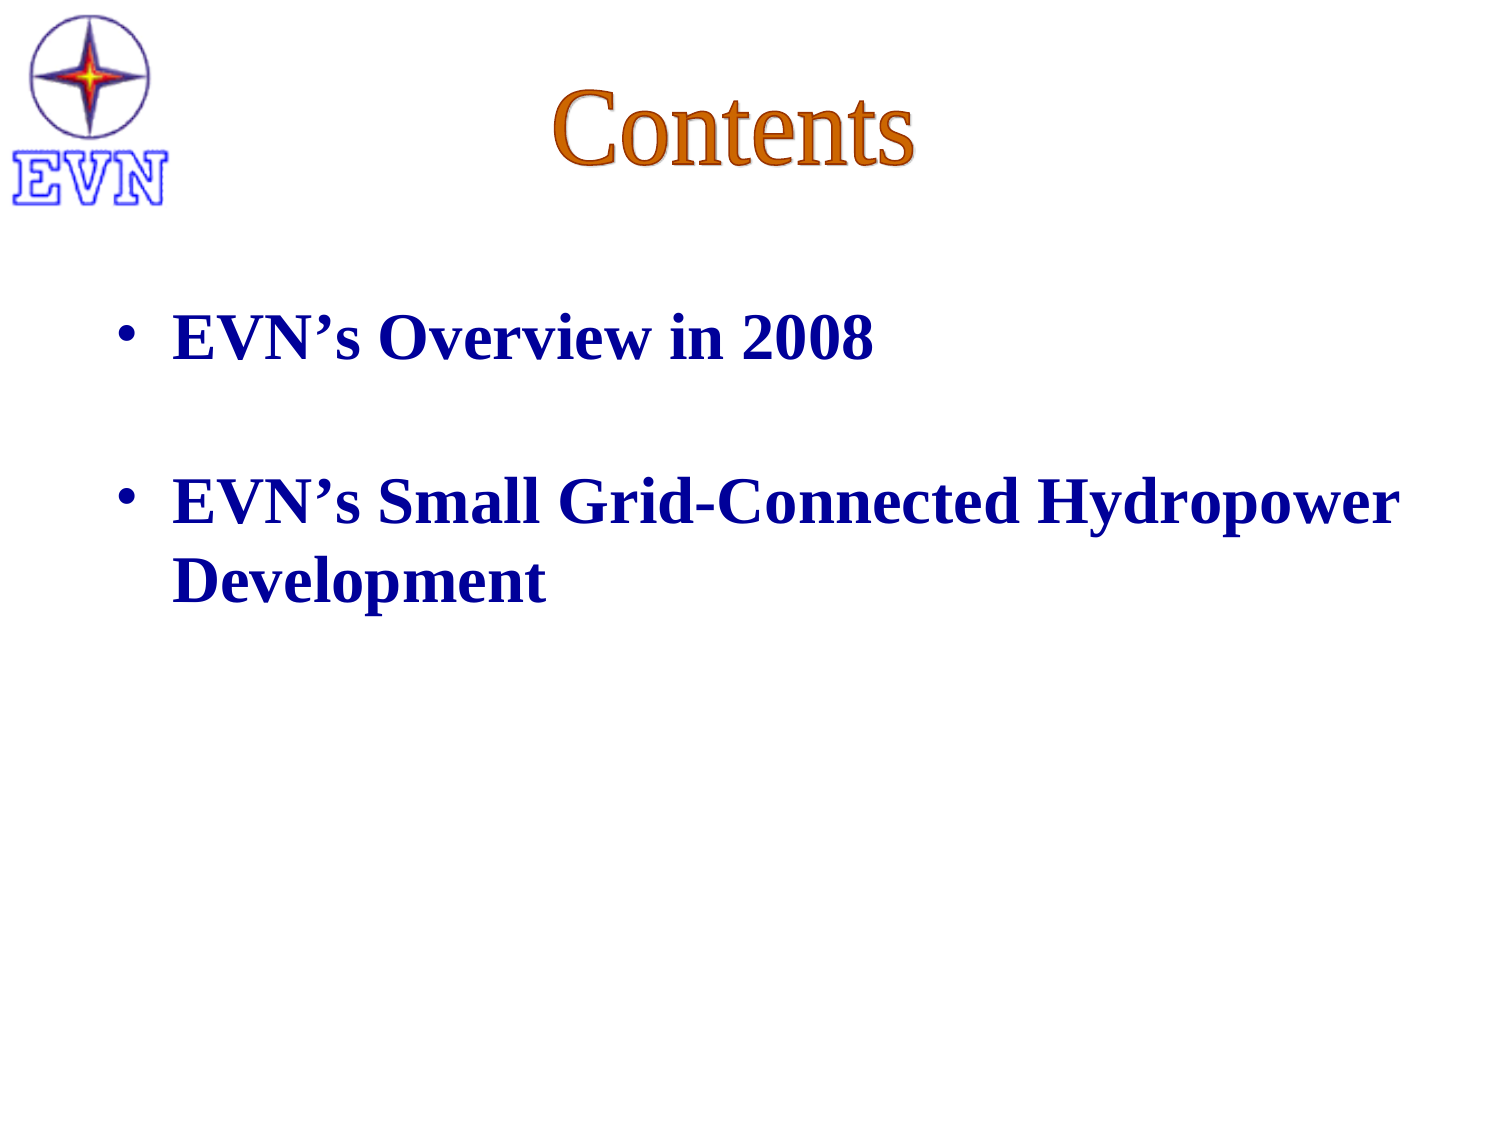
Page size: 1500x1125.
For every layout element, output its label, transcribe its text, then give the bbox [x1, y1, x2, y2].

text_box Contents [880, 111, 913, 166]
picture [0, 0, 179, 223]
text_box Contents [722, 101, 750, 166]
text_box Contents [798, 111, 846, 164]
text_box Contents [622, 111, 667, 166]
text_box Contents [754, 111, 793, 166]
text_box EVN’s Overview in 2008 EVN’s Small Grid-Connected Hydropower Development [101, 285, 1418, 625]
text_box Contents [672, 111, 721, 164]
text_box Contents [848, 101, 876, 166]
text_box Contents [554, 90, 614, 166]
